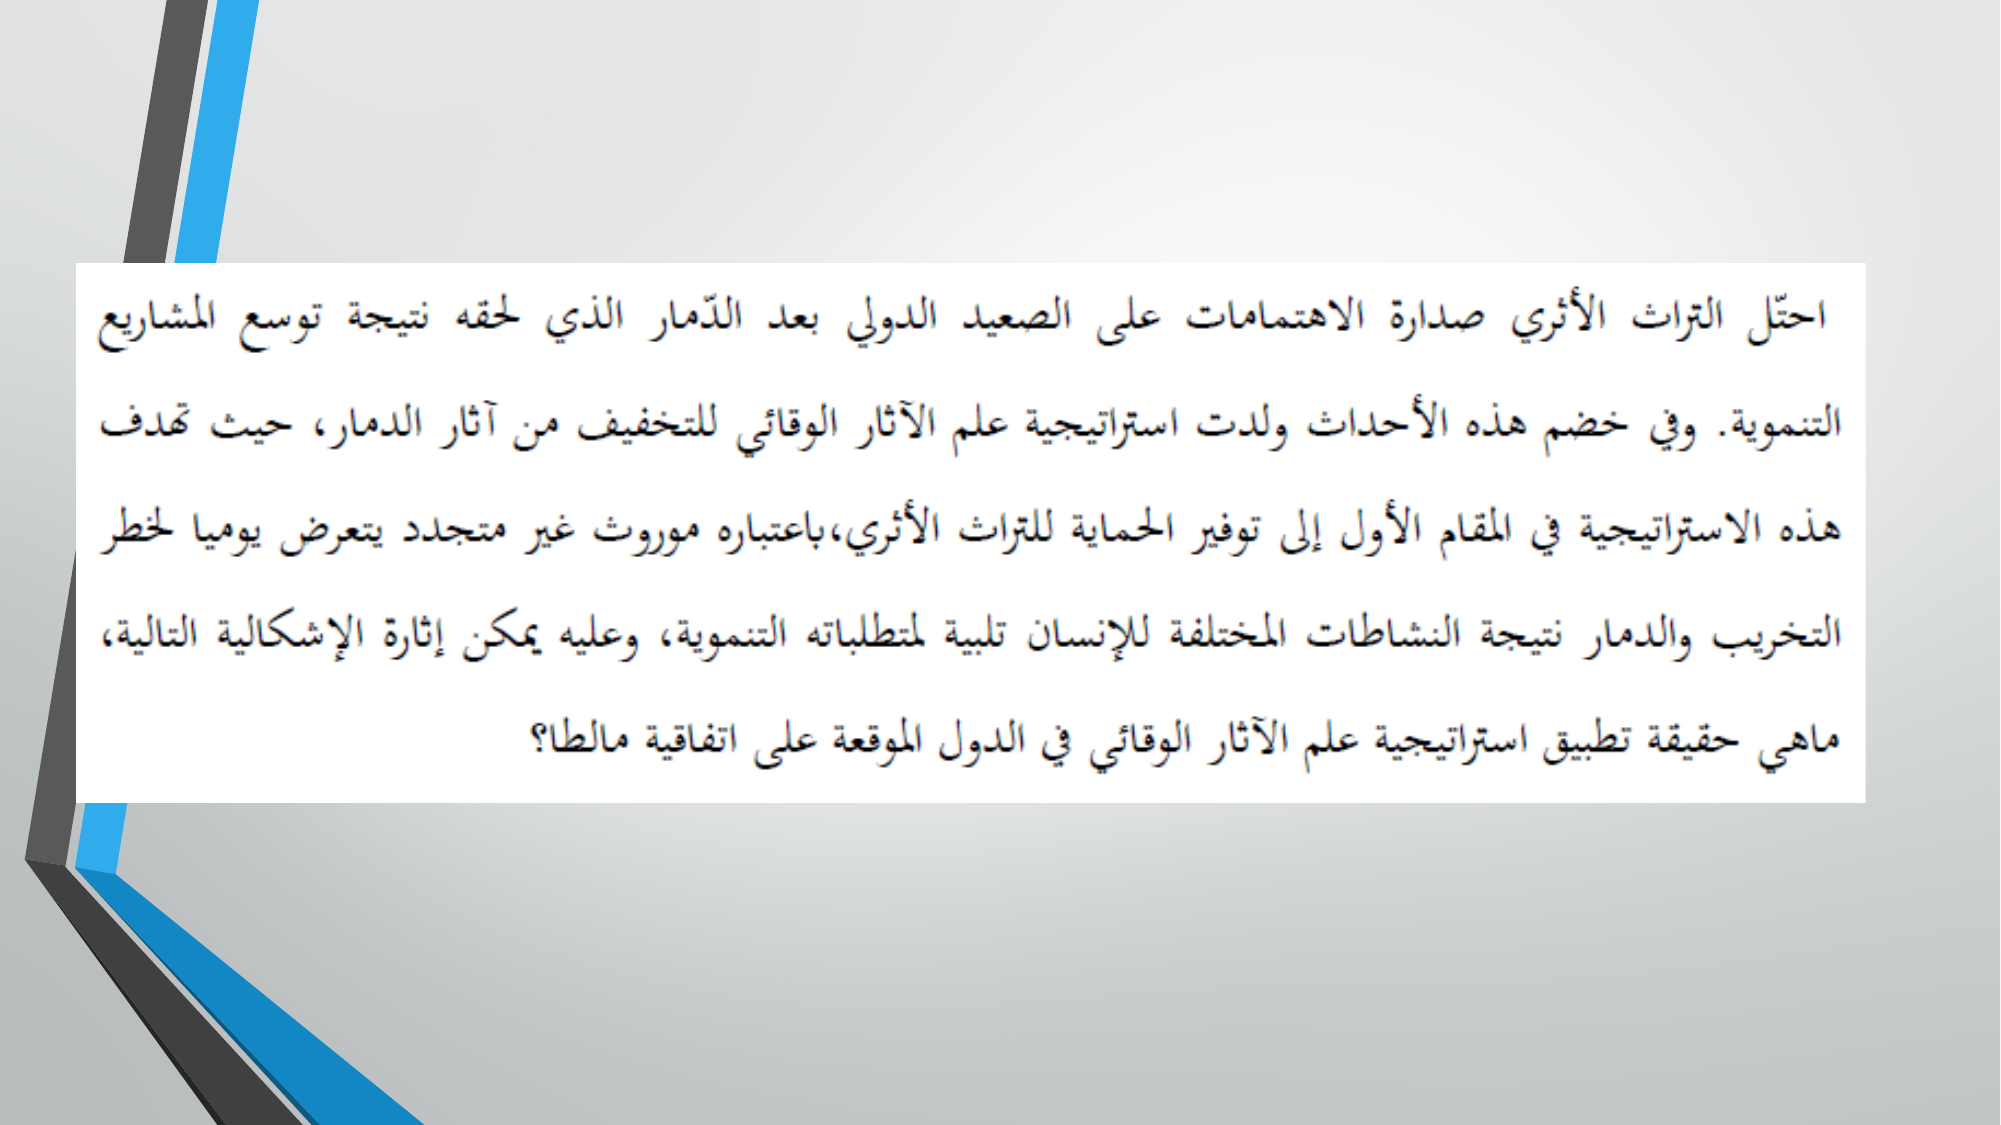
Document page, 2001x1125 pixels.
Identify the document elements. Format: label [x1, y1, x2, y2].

picture [76, 263, 1866, 803]
